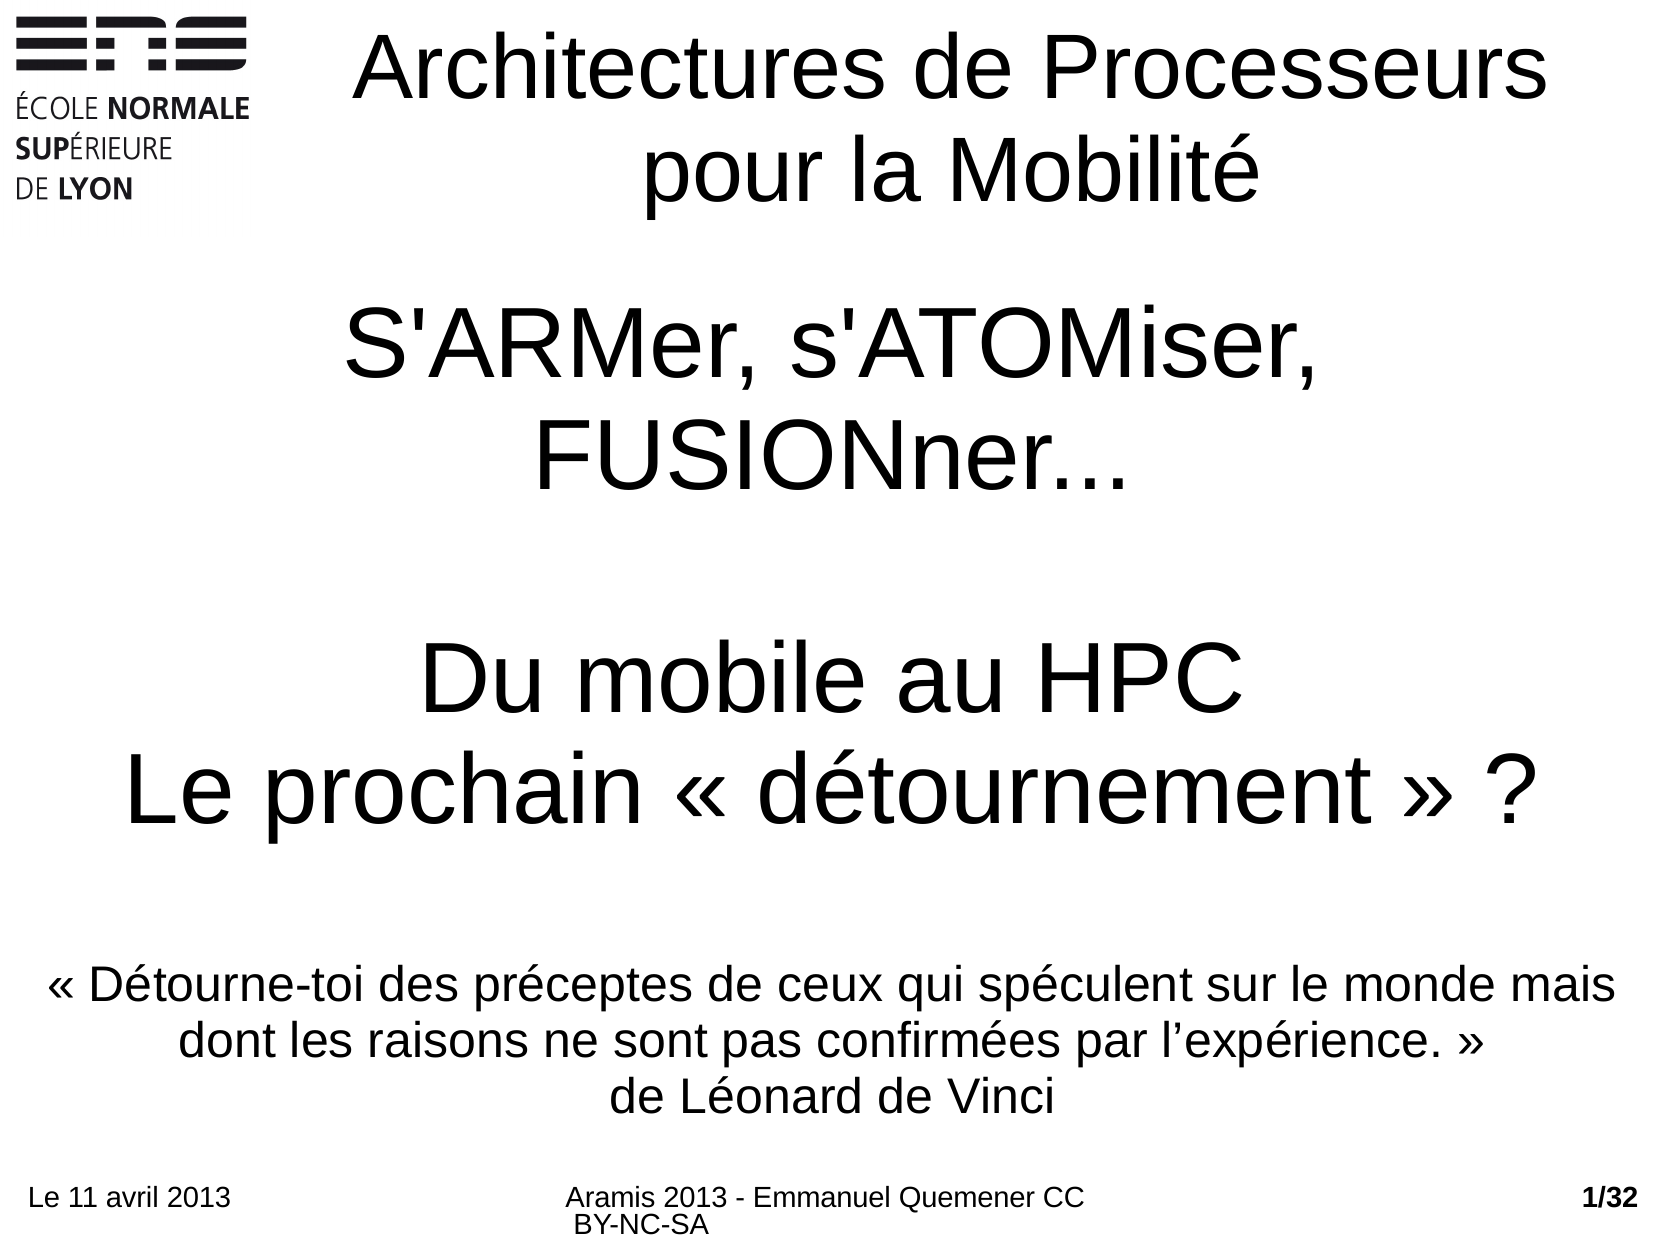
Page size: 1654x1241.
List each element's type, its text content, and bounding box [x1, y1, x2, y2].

title Architectures de Processeurs pour la Mobilité [250, 0, 1654, 237]
subtitle S'ARMer, s'ATOMiser, FUSIONner... Du mobile au HPC Le prochain « détournement » ? « Détourne-toi des préceptes de ceux qui spéculent sur le monde mais dont les raisons ne sont pas confirmées par l’expérience. » de Léonard de Vinci [30, 240, 1636, 1172]
picture [0, 0, 250, 237]
